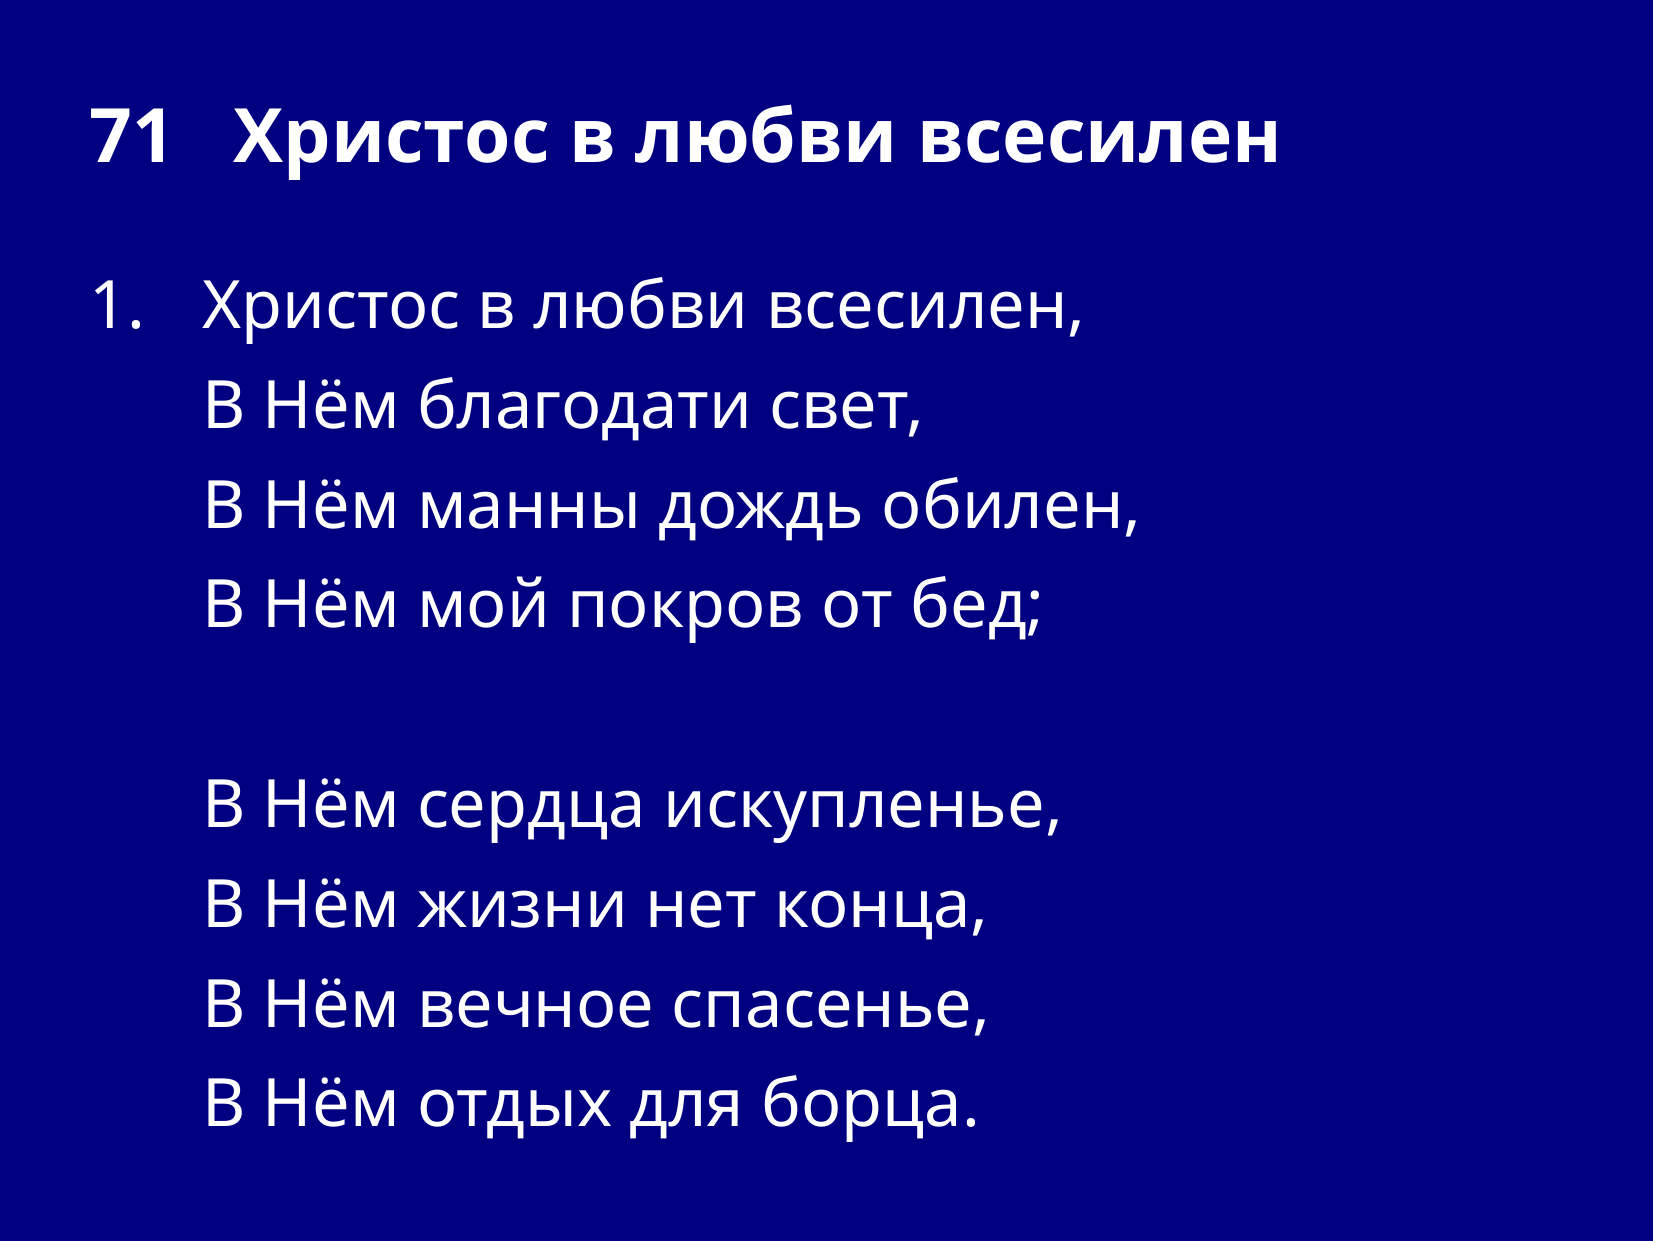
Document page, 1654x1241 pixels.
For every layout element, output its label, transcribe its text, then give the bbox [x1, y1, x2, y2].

text_box 1. Христос в любви всесилен, В Нём благодати свет, В Нём манны дождь обилен, В Нём мой покров от бед; В Нём сердца искупленье, В Нём жизни нет конца, В Нём вечное спасенье, В Нём отдых для борца. [75, 188, 1576, 1163]
text_box 71 Христос в любви всесилен [75, 75, 1576, 188]
